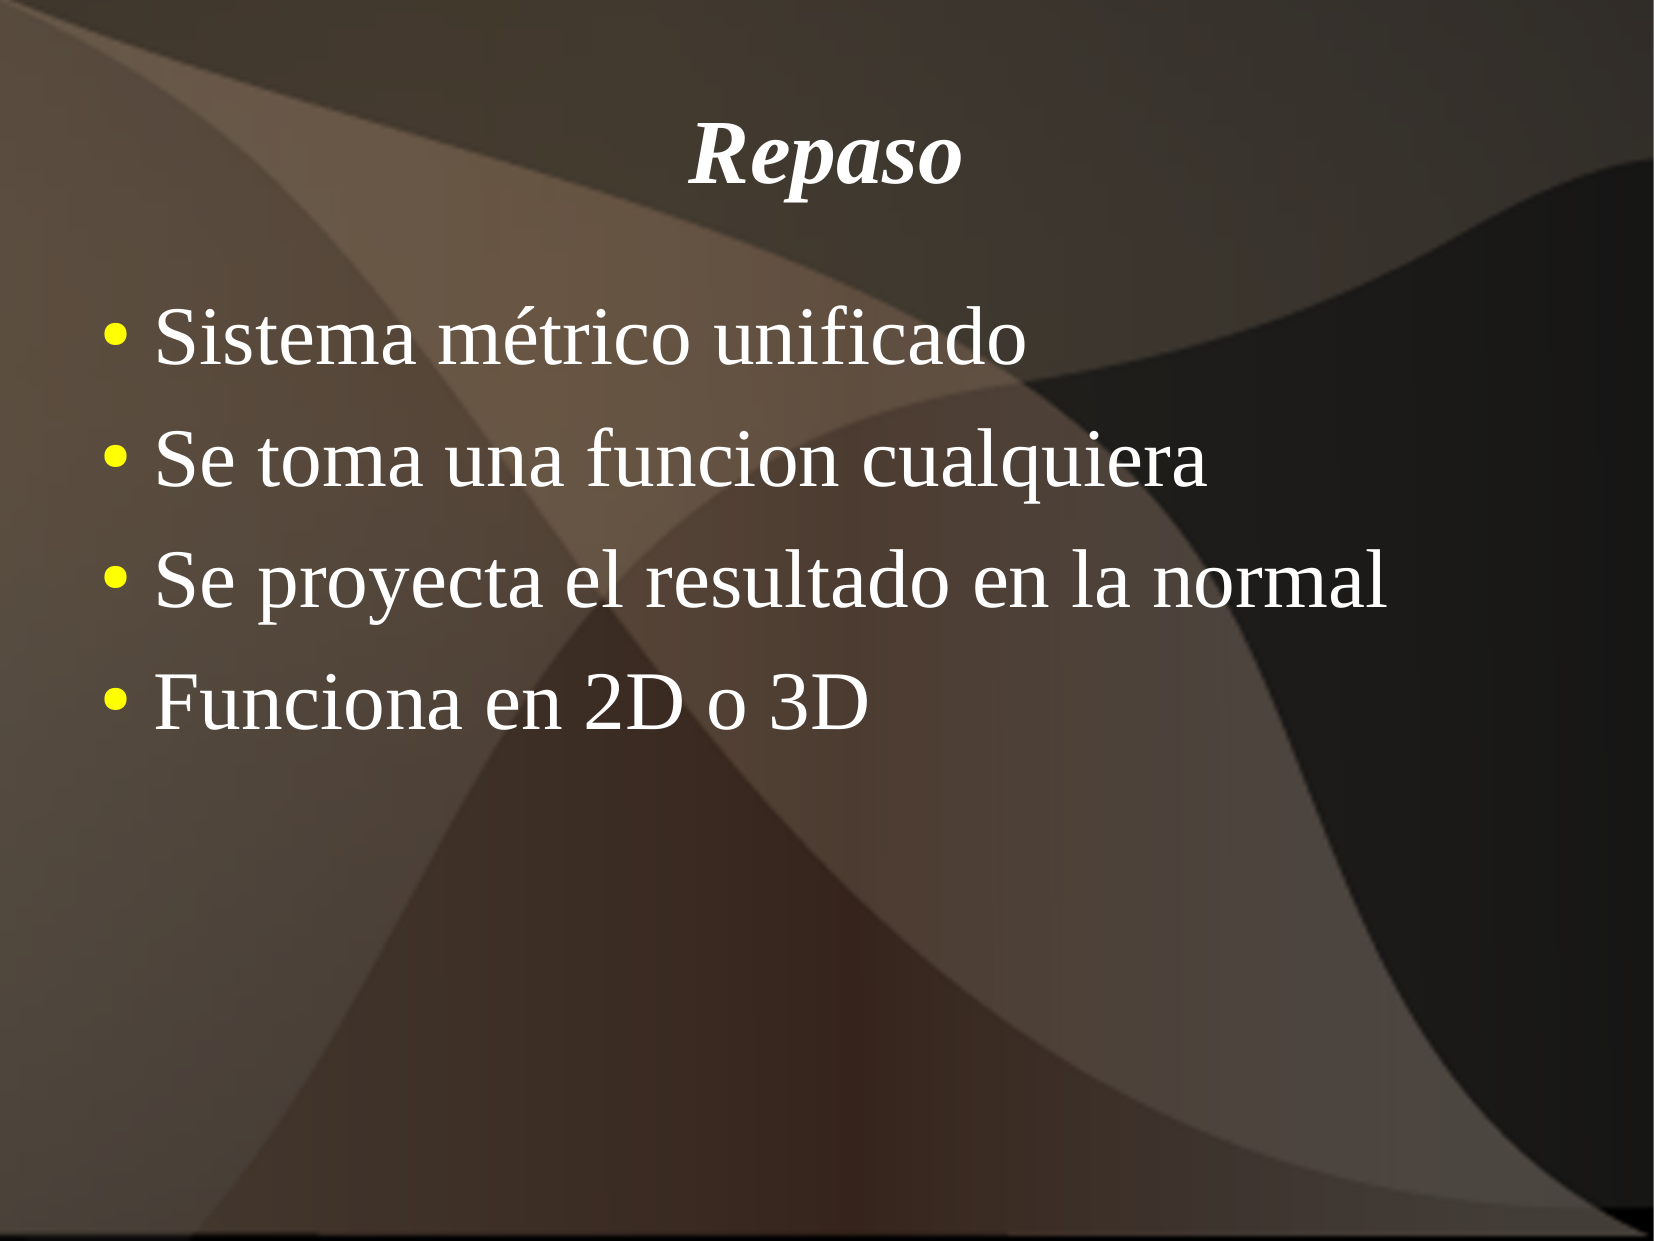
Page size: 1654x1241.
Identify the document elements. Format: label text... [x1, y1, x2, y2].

picture [0, 0, 1654, 1241]
list Sistema métrico unificado Se toma una funcion cualquiera Se proyecta el resultado en la normal Funciona en 2D o 3D [82, 290, 1571, 1109]
title Repaso [82, 49, 1571, 257]
